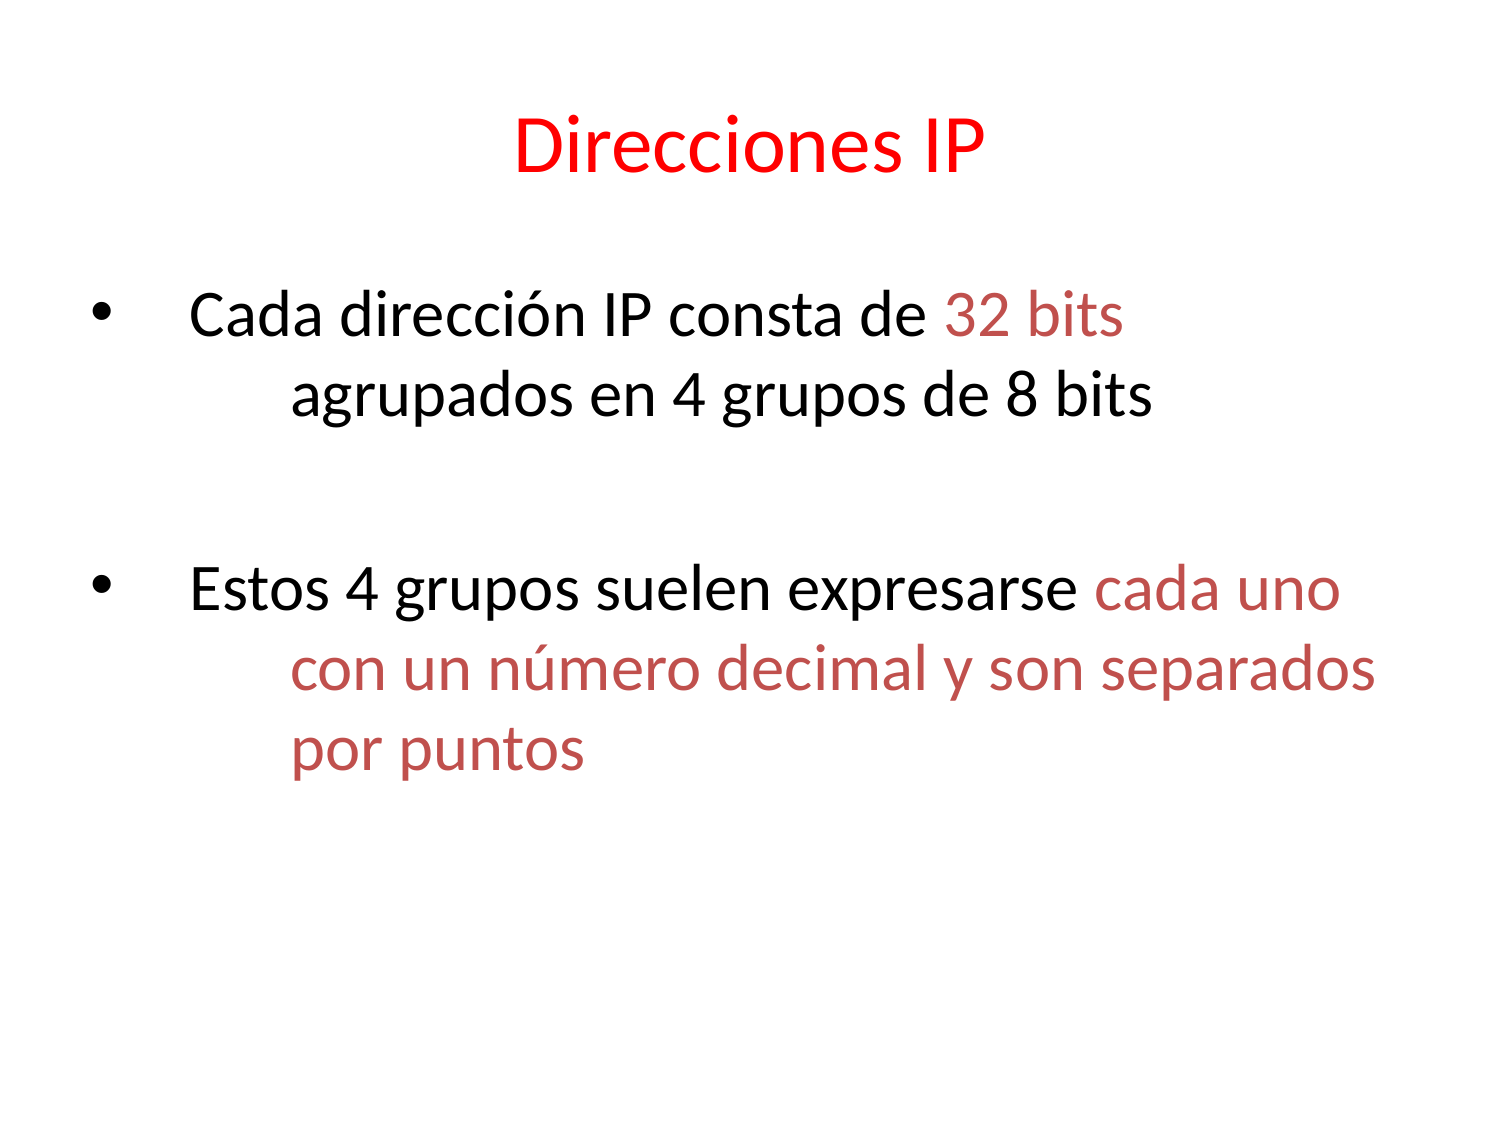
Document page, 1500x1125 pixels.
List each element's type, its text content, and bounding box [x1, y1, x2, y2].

title Direcciones IP [75, 45, 1426, 233]
list Cada dirección IP consta de 32 bits agrupados en 4 grupos de 8 bits Estos 4 grupos suelen expresarse cada uno con un número decimal y son separados por puntos [75, 262, 1426, 1005]
